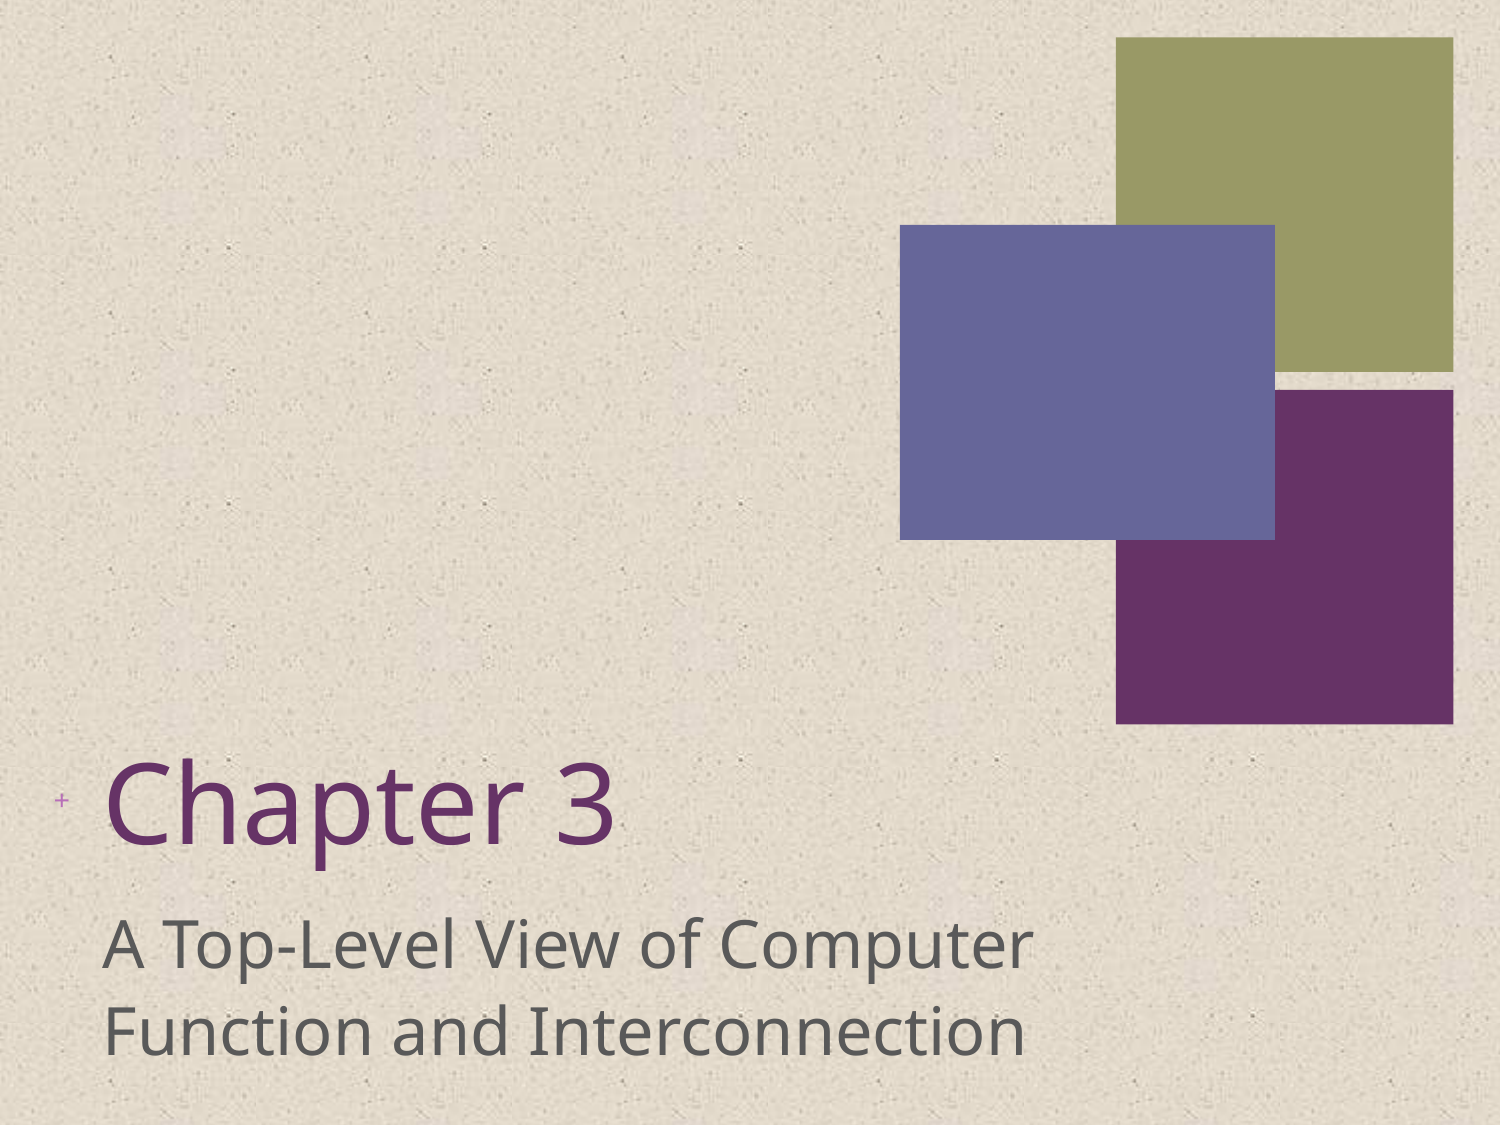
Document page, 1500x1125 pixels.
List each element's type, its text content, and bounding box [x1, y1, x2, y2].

picture [0, 0, 1500, 1125]
list A Top-Level View of Computer Function and Interconnection [87, 887, 1417, 1083]
title Chapter 3 [87, 737, 1104, 875]
text_box [899, 224, 1275, 540]
